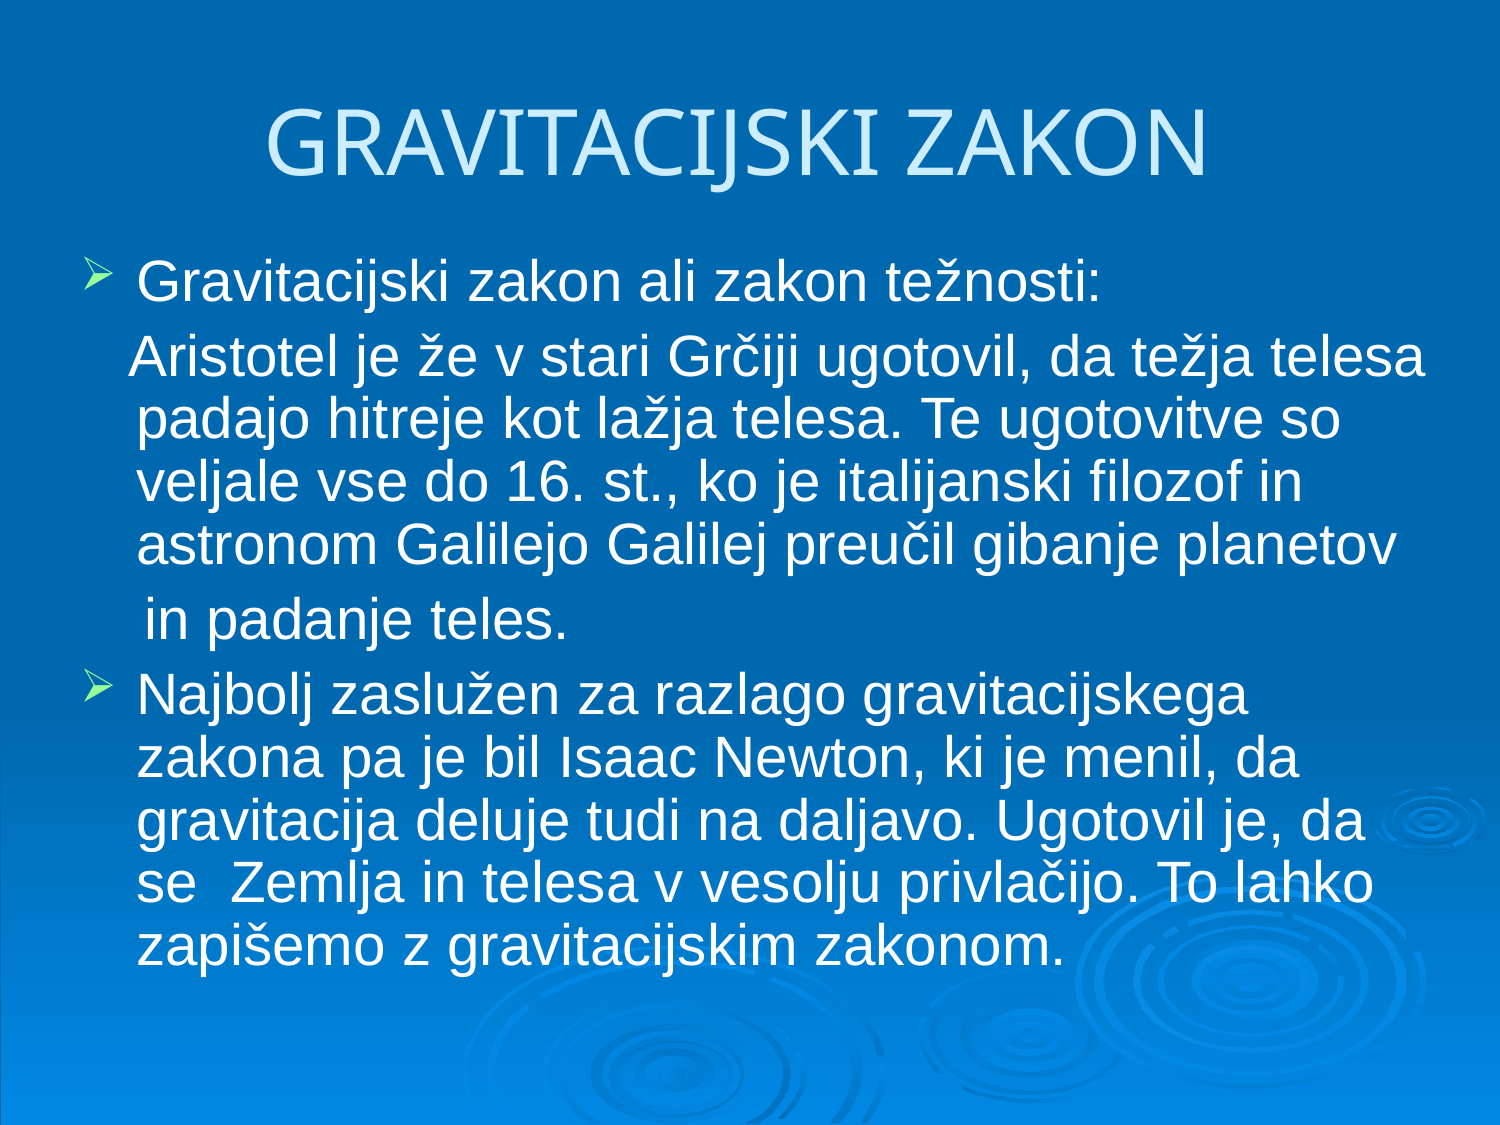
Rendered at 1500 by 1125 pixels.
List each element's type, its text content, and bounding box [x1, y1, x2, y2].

list Gravitacijski zakon ali zakon težnosti: Aristotel je že v stari Grčiji ugotovil, da težja telesa padajo hitreje kot lažja telesa. Te ugotovitve so veljale vse do 16. st., ko je italijanski filozof in astronom Galilejo Galilej preučil gibanje planetov in padanje teles. Najbolj zaslužen za razlago gravitacijskega zakona pa je bil Isaac Newton, ki je menil, da gravitacija deluje tudi na daljavo. Ugotovil je, da se Zemlja in telesa v vesolju privlačijo. To lahko zapišemo z gravitacijskim zakonom. [64, 243, 1449, 1053]
title GRAVITACIJSKI ZAKON [75, 45, 1425, 233]
